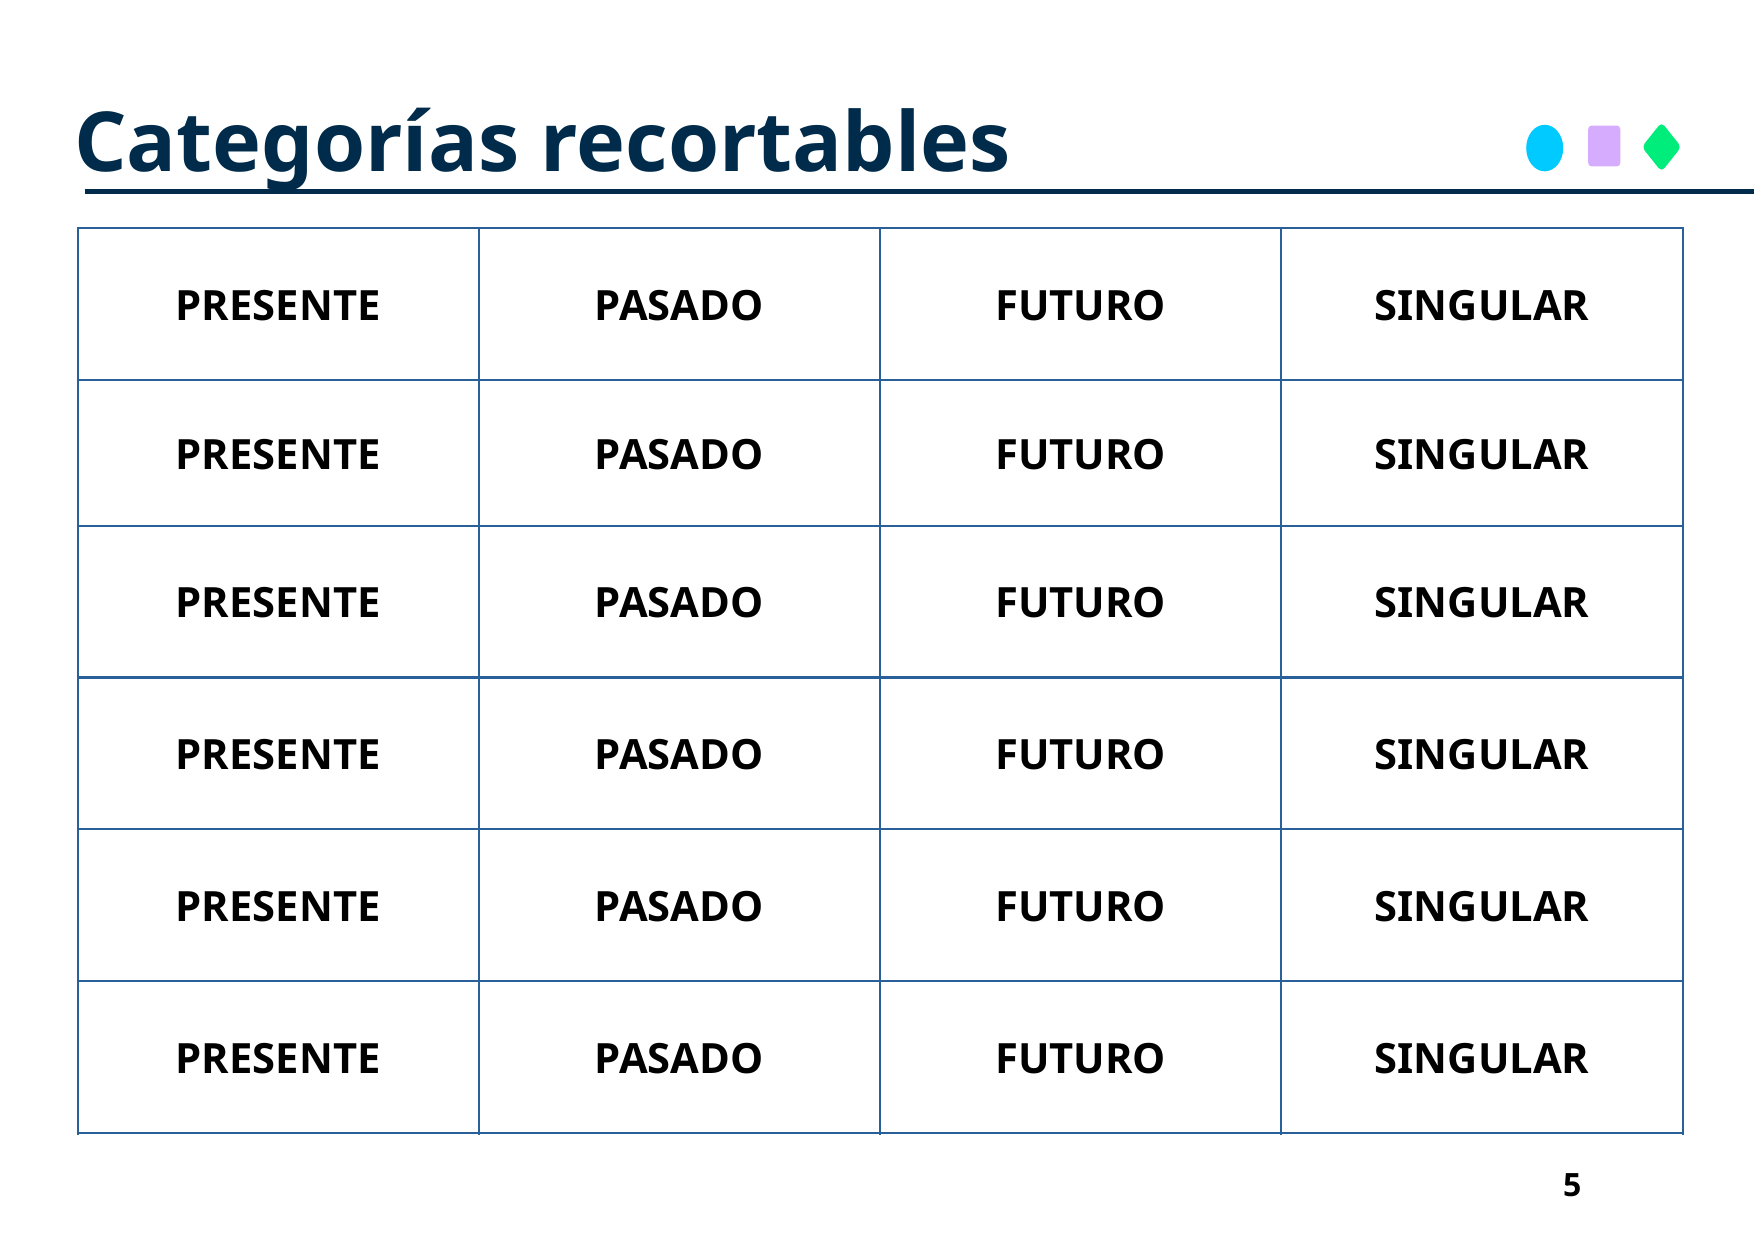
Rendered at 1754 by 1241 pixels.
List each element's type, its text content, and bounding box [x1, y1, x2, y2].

table_cell PRESENTE [79, 527, 478, 676]
table_header PRESENTE [79, 229, 478, 379]
table_cell PASADO [480, 381, 879, 525]
table_cell PASADO [480, 982, 879, 1132]
table_cell SINGULAR [1282, 527, 1682, 676]
table_cell FUTURO [881, 679, 1280, 828]
table_cell PASADO [480, 830, 879, 980]
table_cell SINGULAR [1282, 679, 1682, 828]
table_cell PASADO [480, 527, 879, 676]
table_cell FUTURO [881, 982, 1280, 1132]
title Categorías recortables [74, 32, 1404, 196]
table_cell PRESENTE [79, 982, 478, 1132]
table_cell FUTURO [881, 381, 1280, 525]
table_header FUTURO [881, 229, 1280, 379]
table_cell FUTURO [881, 527, 1280, 676]
table_cell FUTURO [881, 830, 1280, 980]
table_header PASADO [480, 229, 879, 379]
table_cell PRESENTE [79, 679, 478, 828]
table_cell SINGULAR [1282, 982, 1682, 1132]
table_cell PRESENTE [79, 830, 478, 980]
table_cell PRESENTE [79, 381, 478, 525]
table_cell SINGULAR [1282, 830, 1682, 980]
table_cell SINGULAR [1282, 381, 1682, 525]
table_header SINGULAR [1282, 229, 1682, 379]
table_cell PASADO [480, 679, 879, 828]
